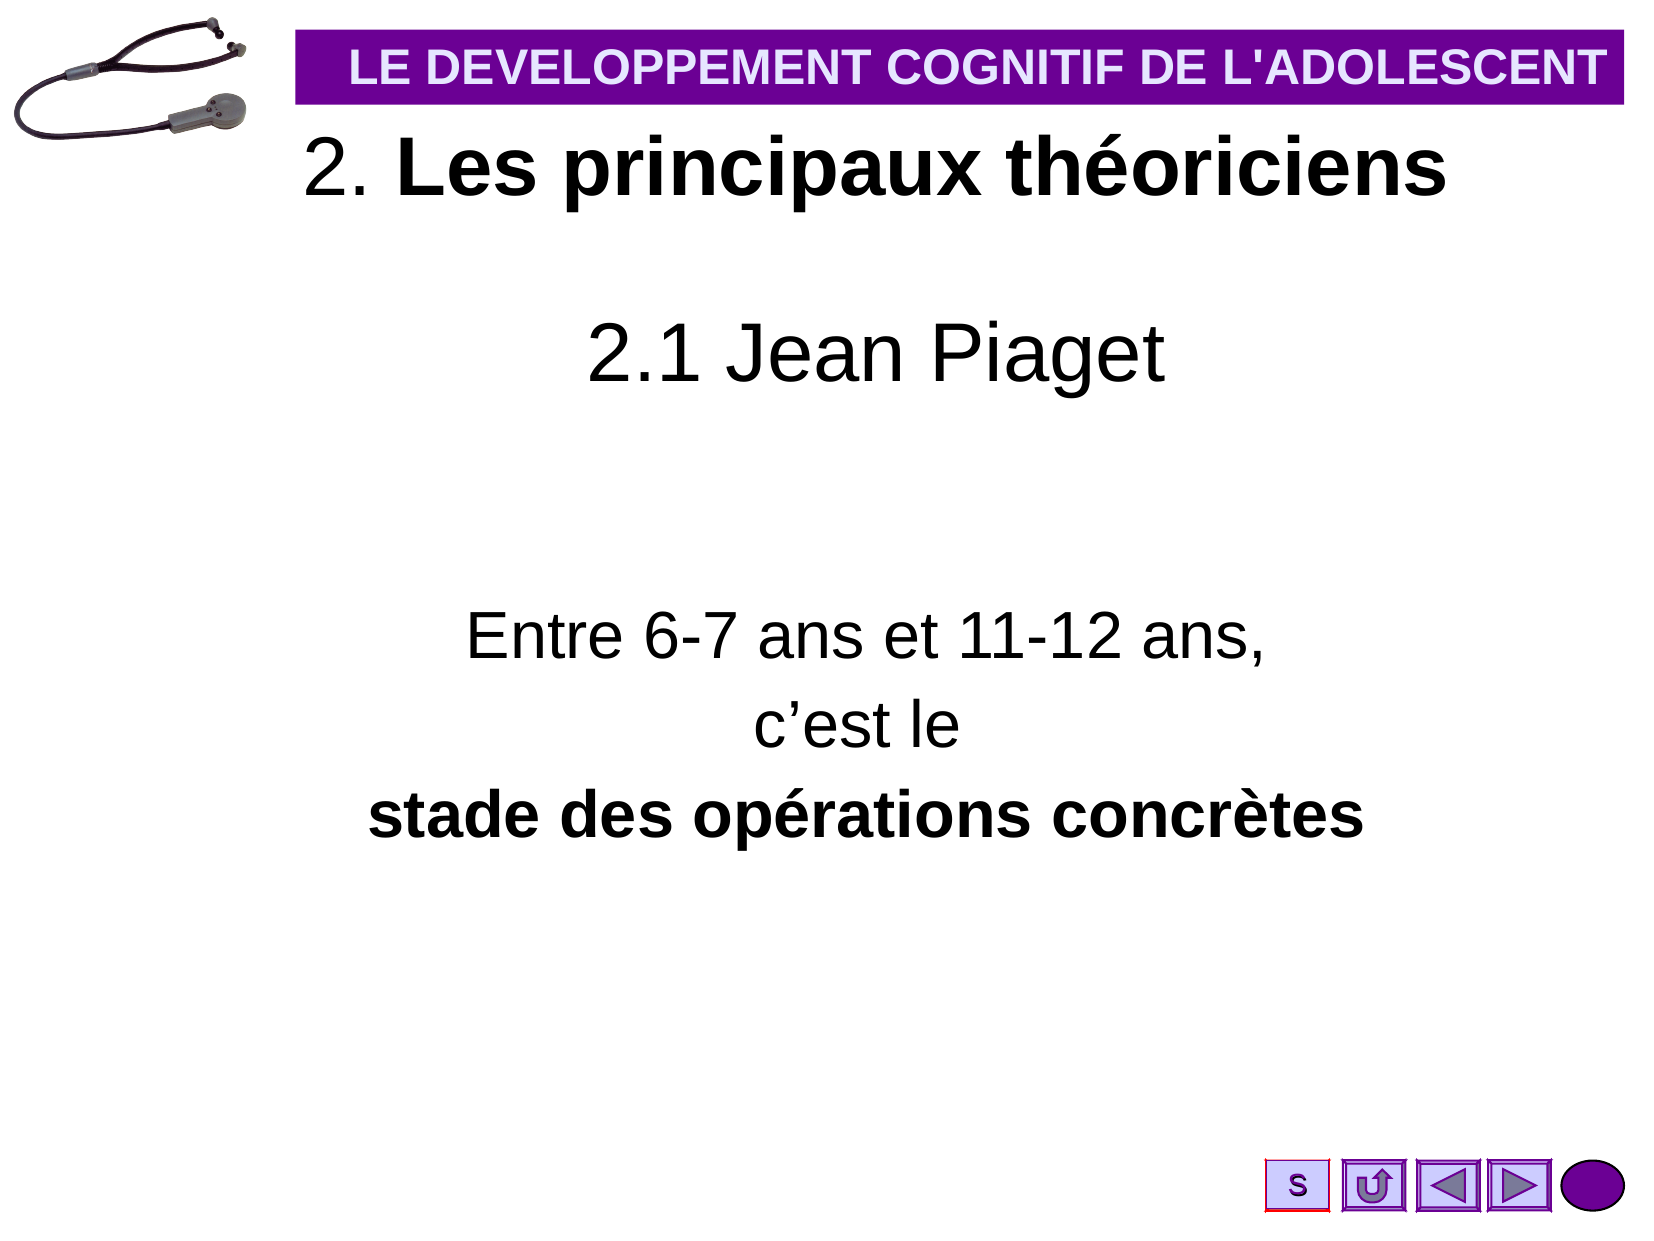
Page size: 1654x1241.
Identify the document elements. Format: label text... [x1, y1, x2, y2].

text_box LE DEVELOPPEMENT COGNITIF DE L'ADOLESCENT [295, 29, 1625, 105]
list Entre 6-7 ans et 11-12 ans, c’est le stade des opérations concrètes [201, 590, 1477, 860]
text_box [1561, 1160, 1625, 1211]
text_box 2. Les principaux théoriciens 2.1 Jean Piaget [287, 112, 1466, 407]
picture [8, 8, 260, 153]
